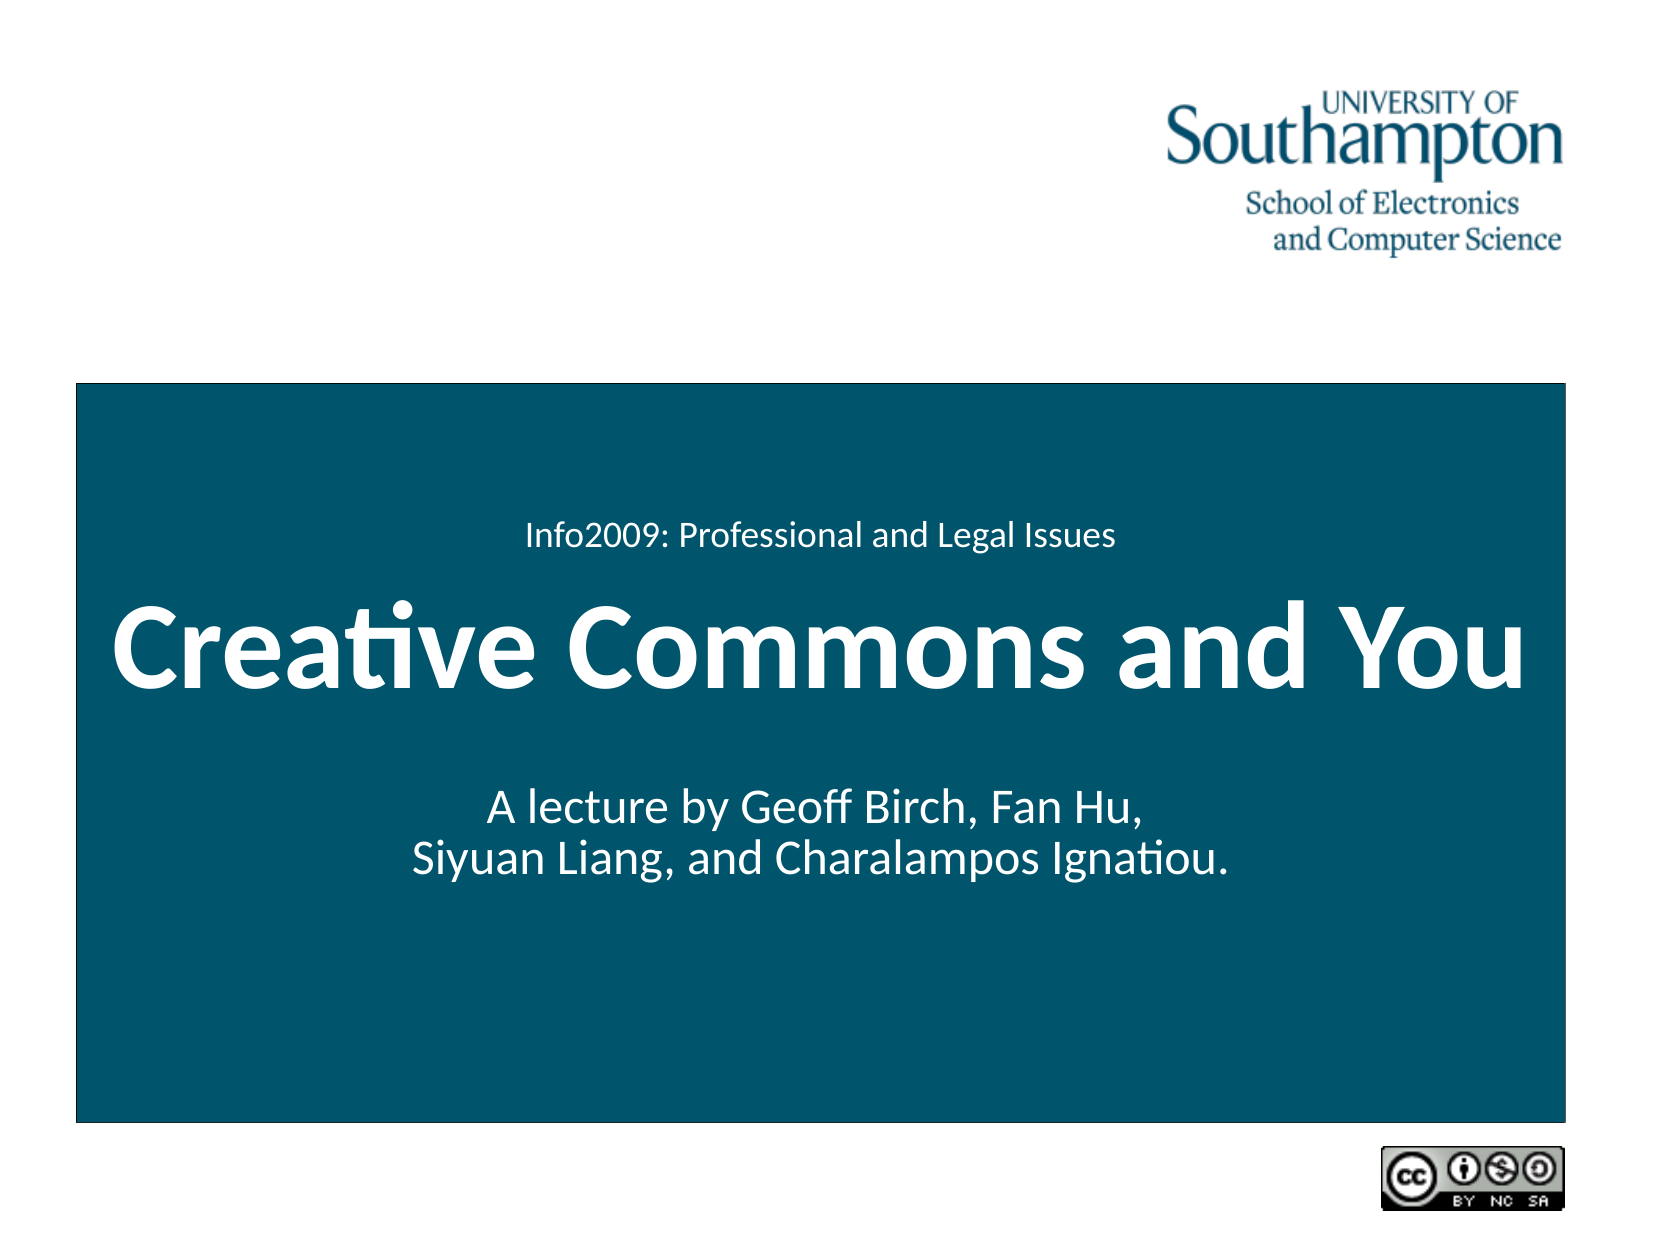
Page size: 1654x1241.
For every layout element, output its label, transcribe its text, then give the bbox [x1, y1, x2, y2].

picture [1381, 1146, 1565, 1211]
picture [1151, 64, 1583, 266]
subtitle Info2009: Professional and Legal Issues Creative Commons and You A lecture by Geoff Birch, Fan Hu, Siyuan Liang, and Charalampos Ignatiou. [76, 383, 1565, 1123]
